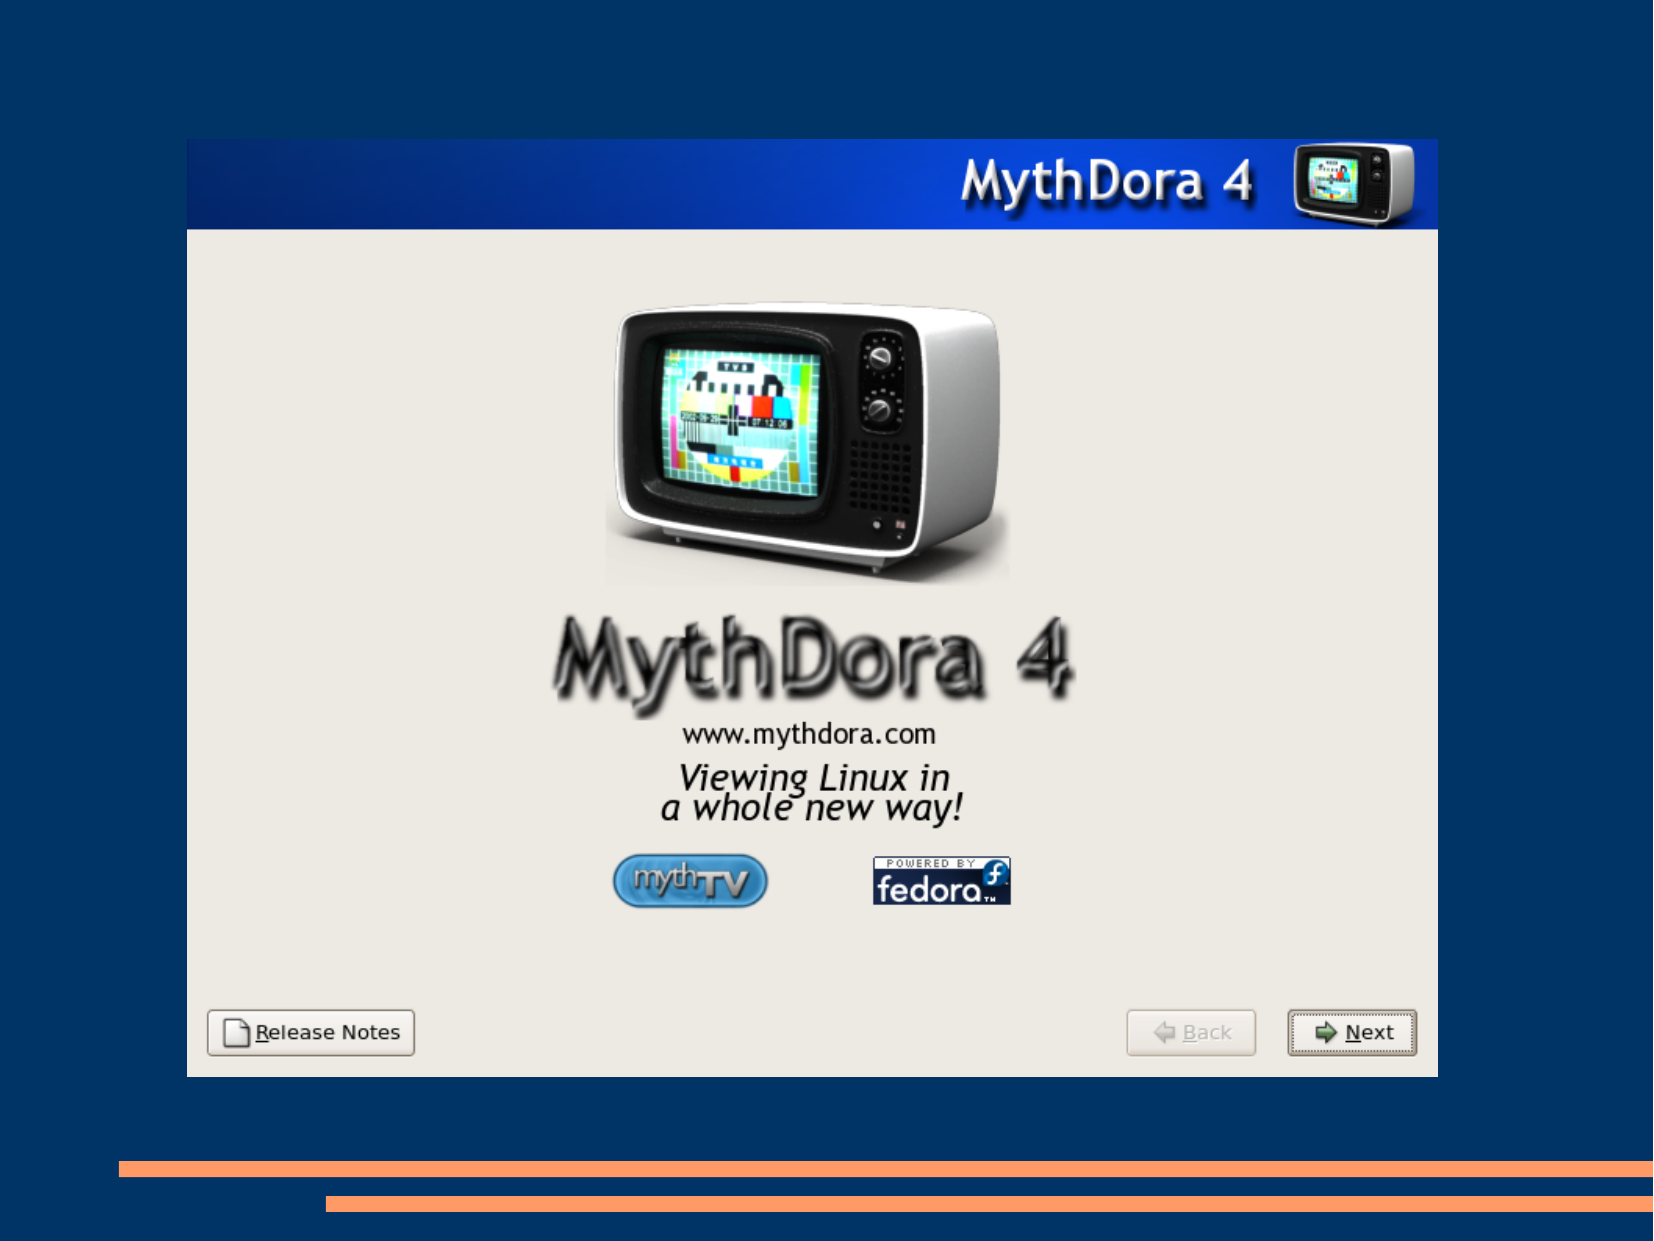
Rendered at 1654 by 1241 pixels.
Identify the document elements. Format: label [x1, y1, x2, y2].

picture [187, 139, 1438, 1077]
